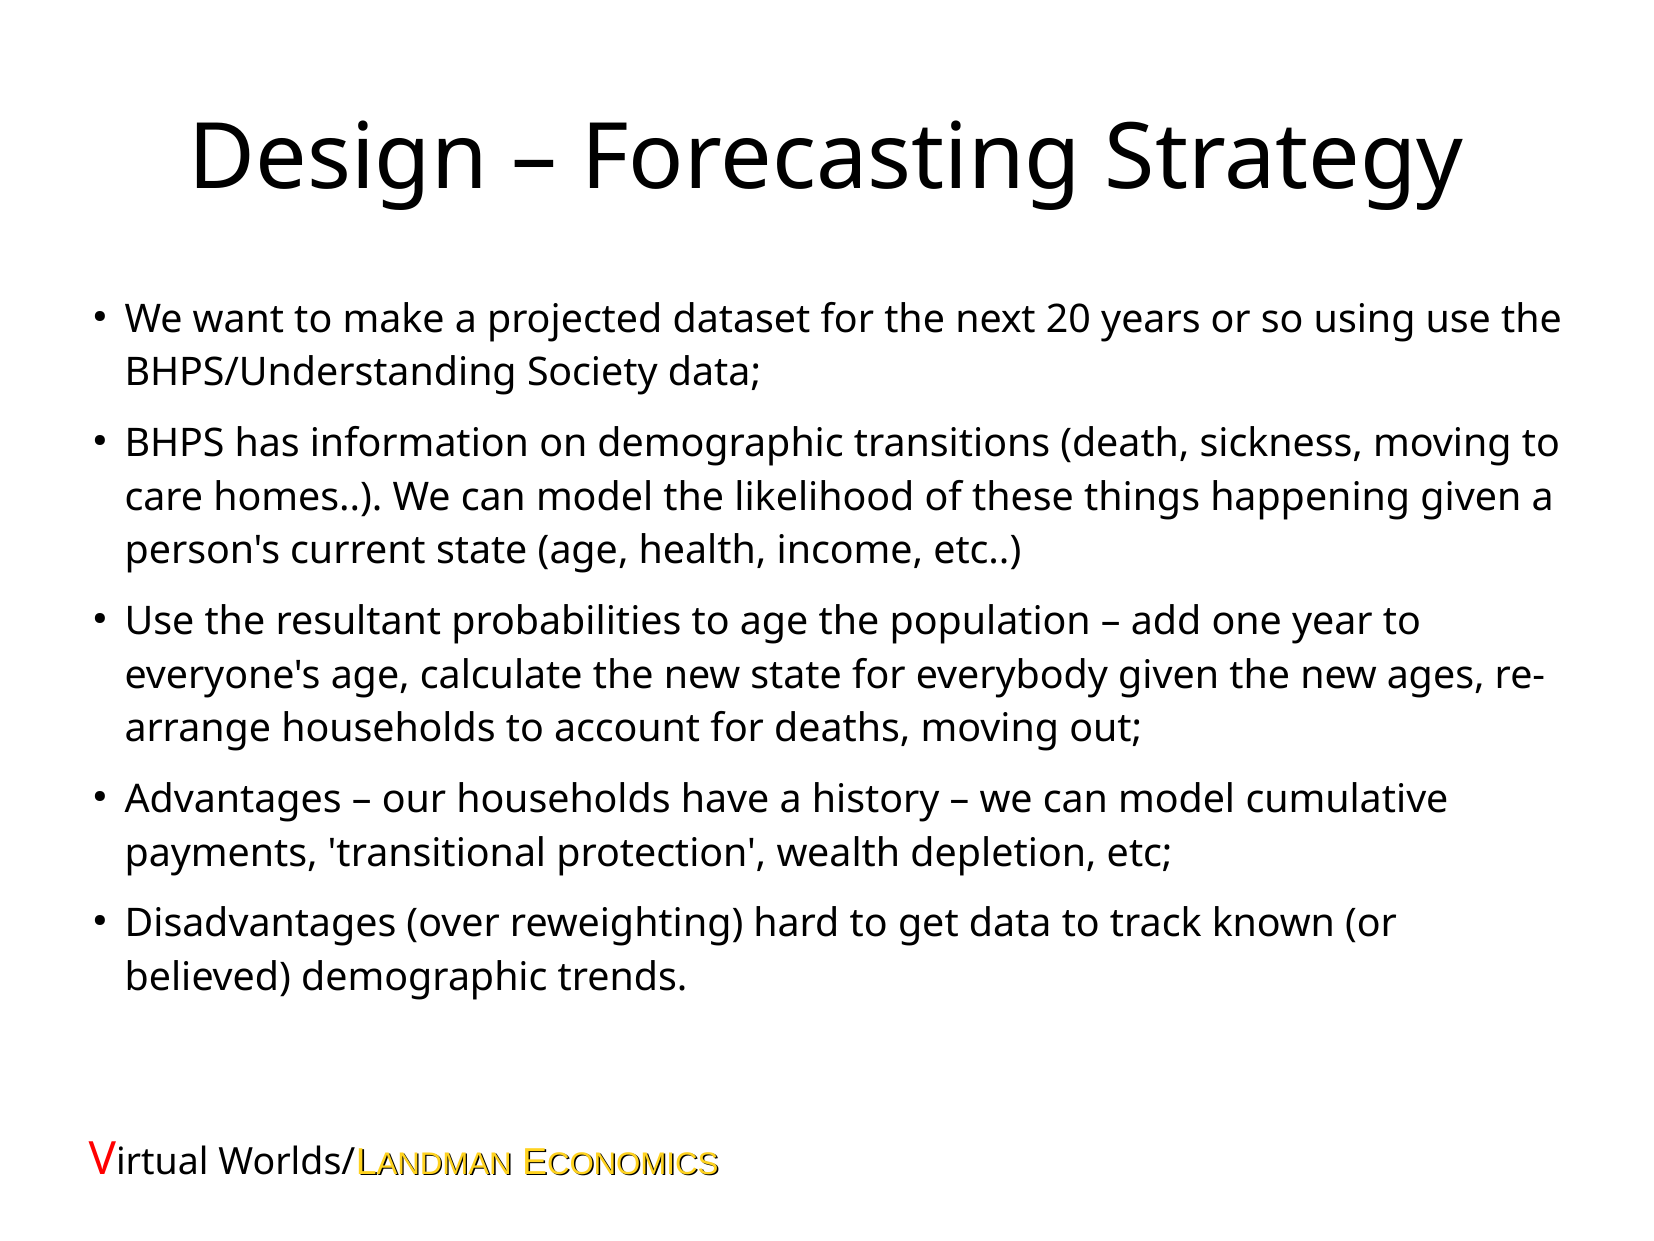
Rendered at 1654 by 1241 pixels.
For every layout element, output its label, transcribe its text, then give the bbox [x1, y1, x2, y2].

list We want to make a projected dataset for the next 20 years or so using use the BHPS/Understanding Society data; BHPS has information on demographic transitions (death, sickness, moving to care homes..). We can model the likelihood of these things happening given a person's current state (age, health, income, etc..) Use the resultant probabilities to age the population – add one year to everyone's age, calculate the new state for everybody given the new ages, re-arrange households to account for deaths, moving out; Advantages – our households have a history – we can model cumulative payments, 'transitional protection', wealth depletion, etc; Disadvantages (over reweighting) hard to get data to track known (or believed) demographic trends. [82, 290, 1571, 1010]
title Design – Forecasting Strategy [82, 49, 1571, 257]
